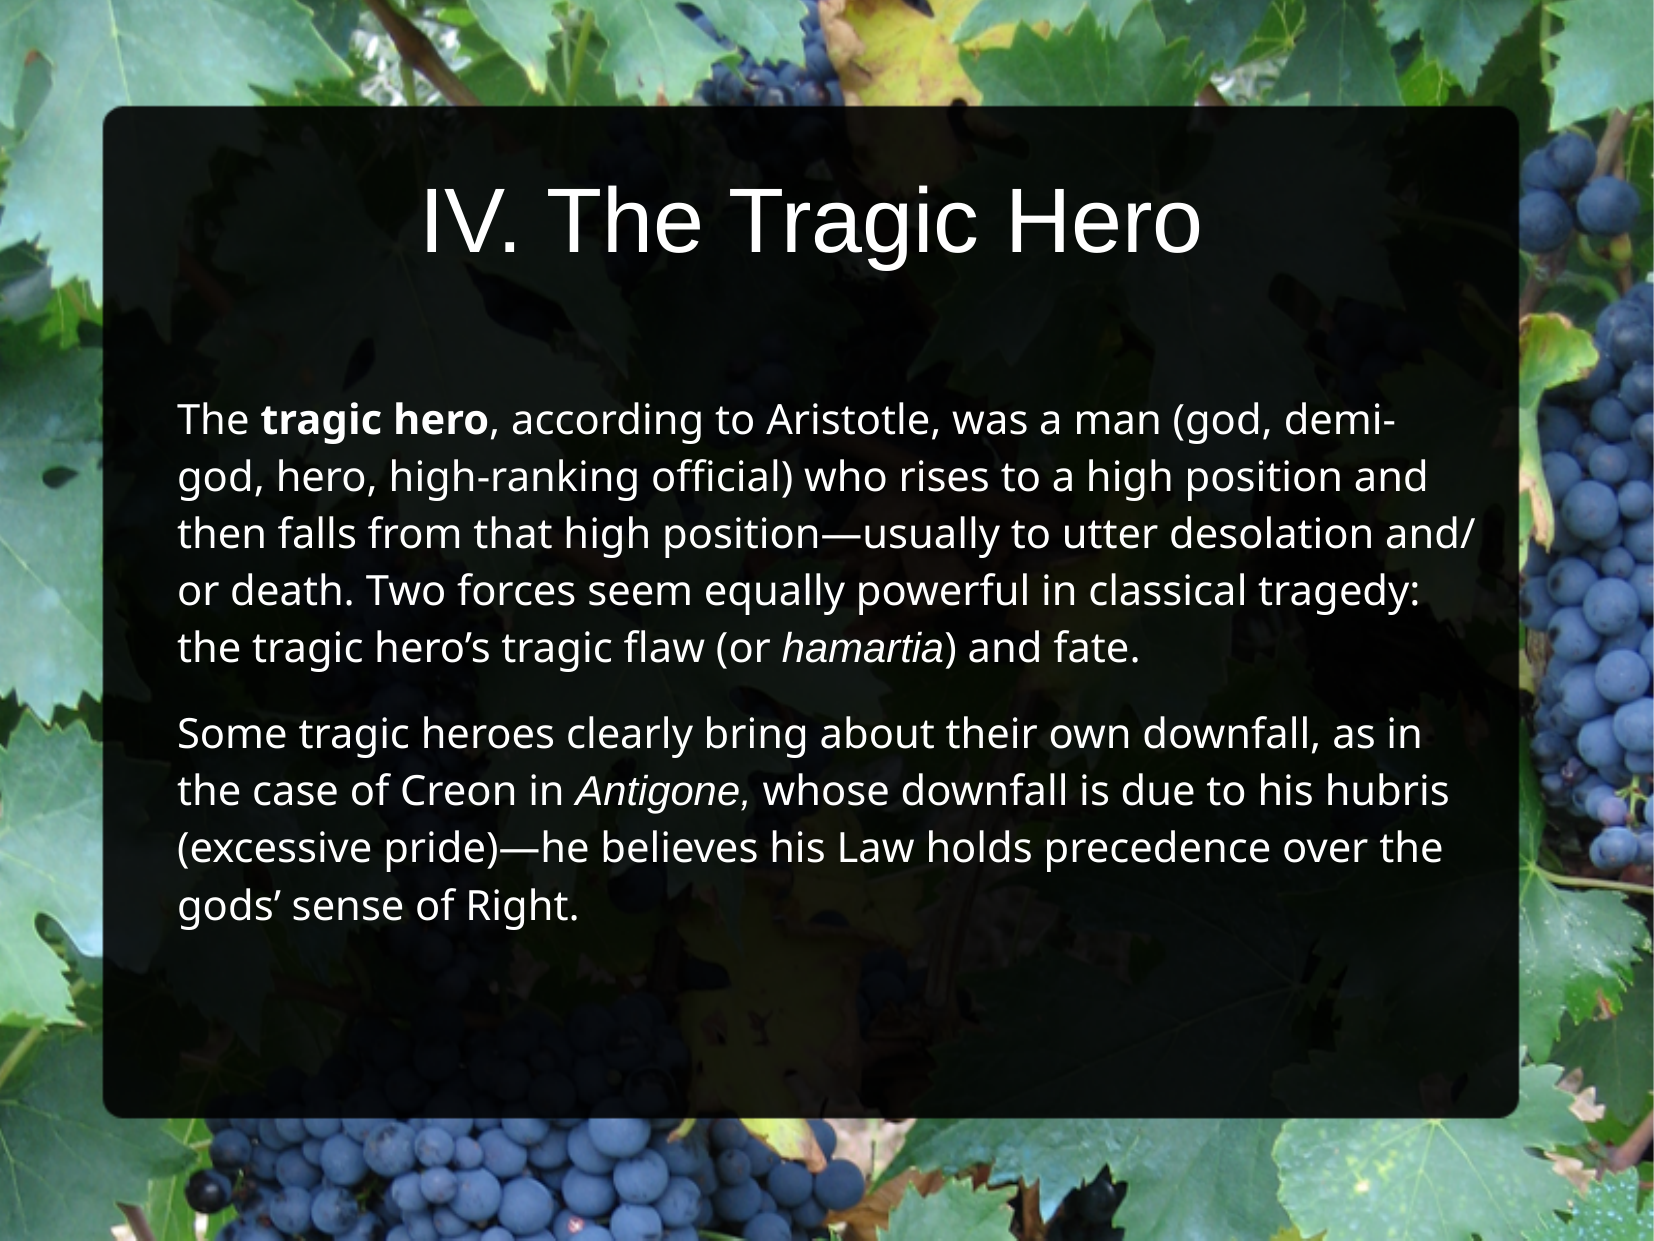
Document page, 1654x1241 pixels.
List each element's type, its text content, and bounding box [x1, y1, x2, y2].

picture [0, 0, 1654, 1241]
list The tragic hero, according to Aristotle, was a man (god, demi-god, hero, high-ranking official) who rises to a high position and then falls from that high position—usually to utter desolation and/ or death. Two forces seem equally powerful in classical tragedy: the tragic hero’s tragic flaw (or hamartia) and fate. Some tragic heroes clearly bring about their own downfall, as in the case of Creon in Antigone, whose downfall is due to his hubris (excessive pride)—he believes his Law holds precedence over the gods’ sense of Right. [177, 389, 1477, 1084]
title IV. The Tragic Hero [118, 125, 1506, 318]
